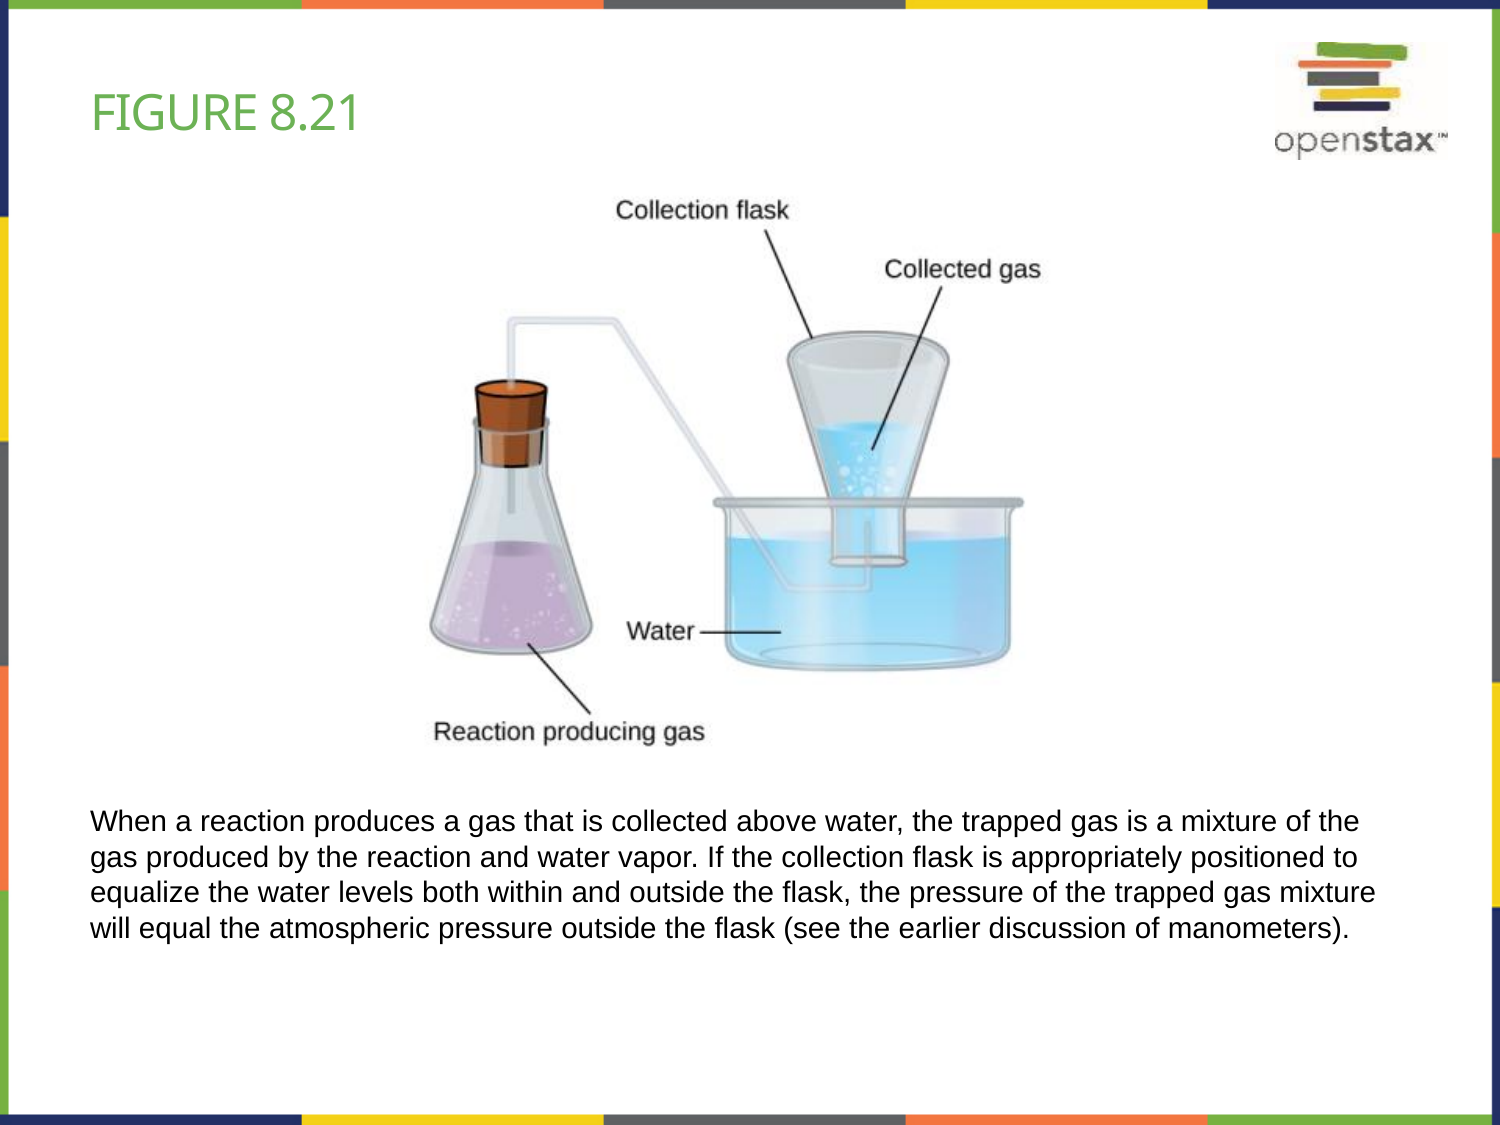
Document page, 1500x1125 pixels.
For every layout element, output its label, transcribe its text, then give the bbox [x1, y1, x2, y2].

title Figure 8.21 [75, 39, 1398, 148]
list When a reaction produces a gas that is collected above water, the trapped gas is a mixture of the gas produced by the reaction and water vapor. If the collection flask is appropriately positioned to equalize the water levels both within and outside the flask, the pressure of the trapped gas mixture will equal the atmospheric pressure outside the flask (see the earlier discussion of manometers). [75, 794, 1398, 986]
picture [0, 0, 1500, 1125]
